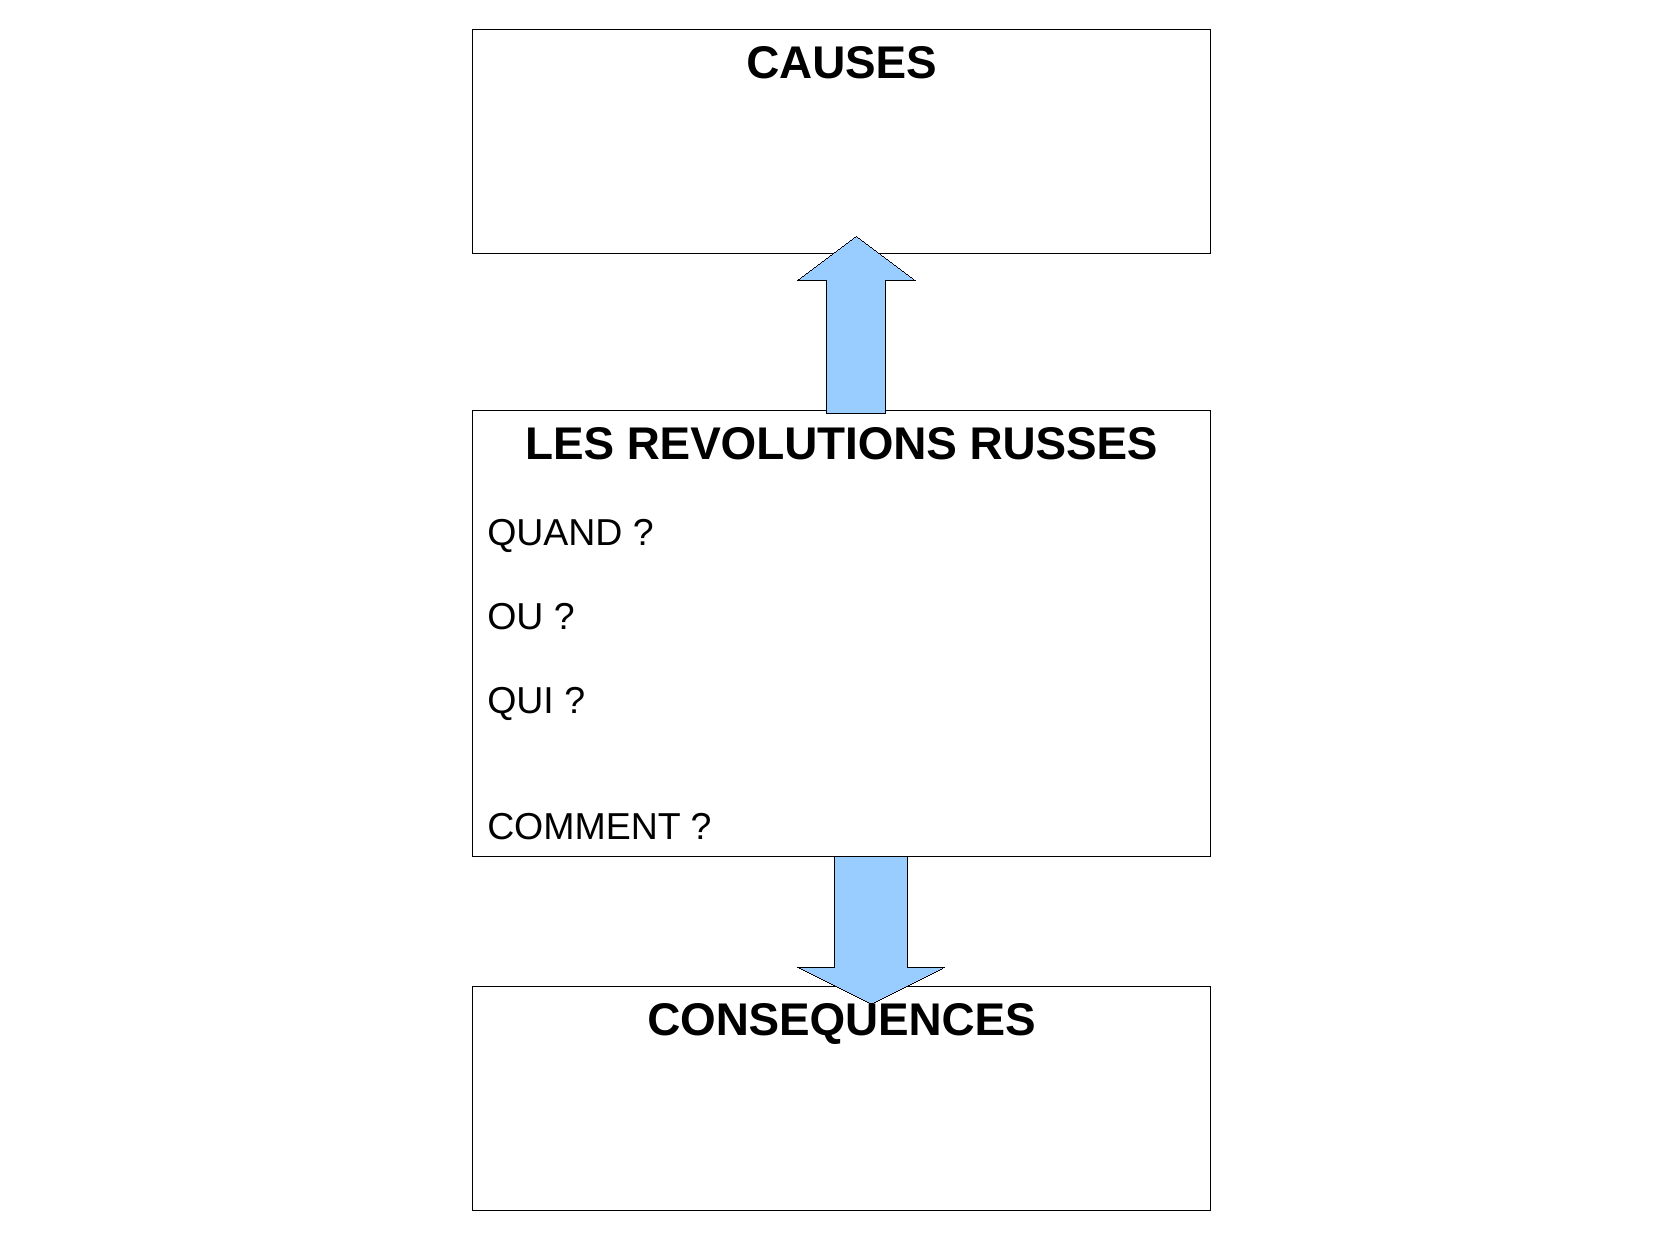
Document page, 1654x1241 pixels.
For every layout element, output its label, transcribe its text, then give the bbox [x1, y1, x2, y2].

text_box [797, 856, 945, 1004]
text_box [797, 236, 916, 414]
text_box CAUSES [472, 29, 1211, 254]
text_box CONSEQUENCES [472, 986, 1211, 1211]
text_box LES REVOLUTIONS RUSSES QUAND ? OU ? QUI ? COMMENT ? [472, 410, 1211, 857]
